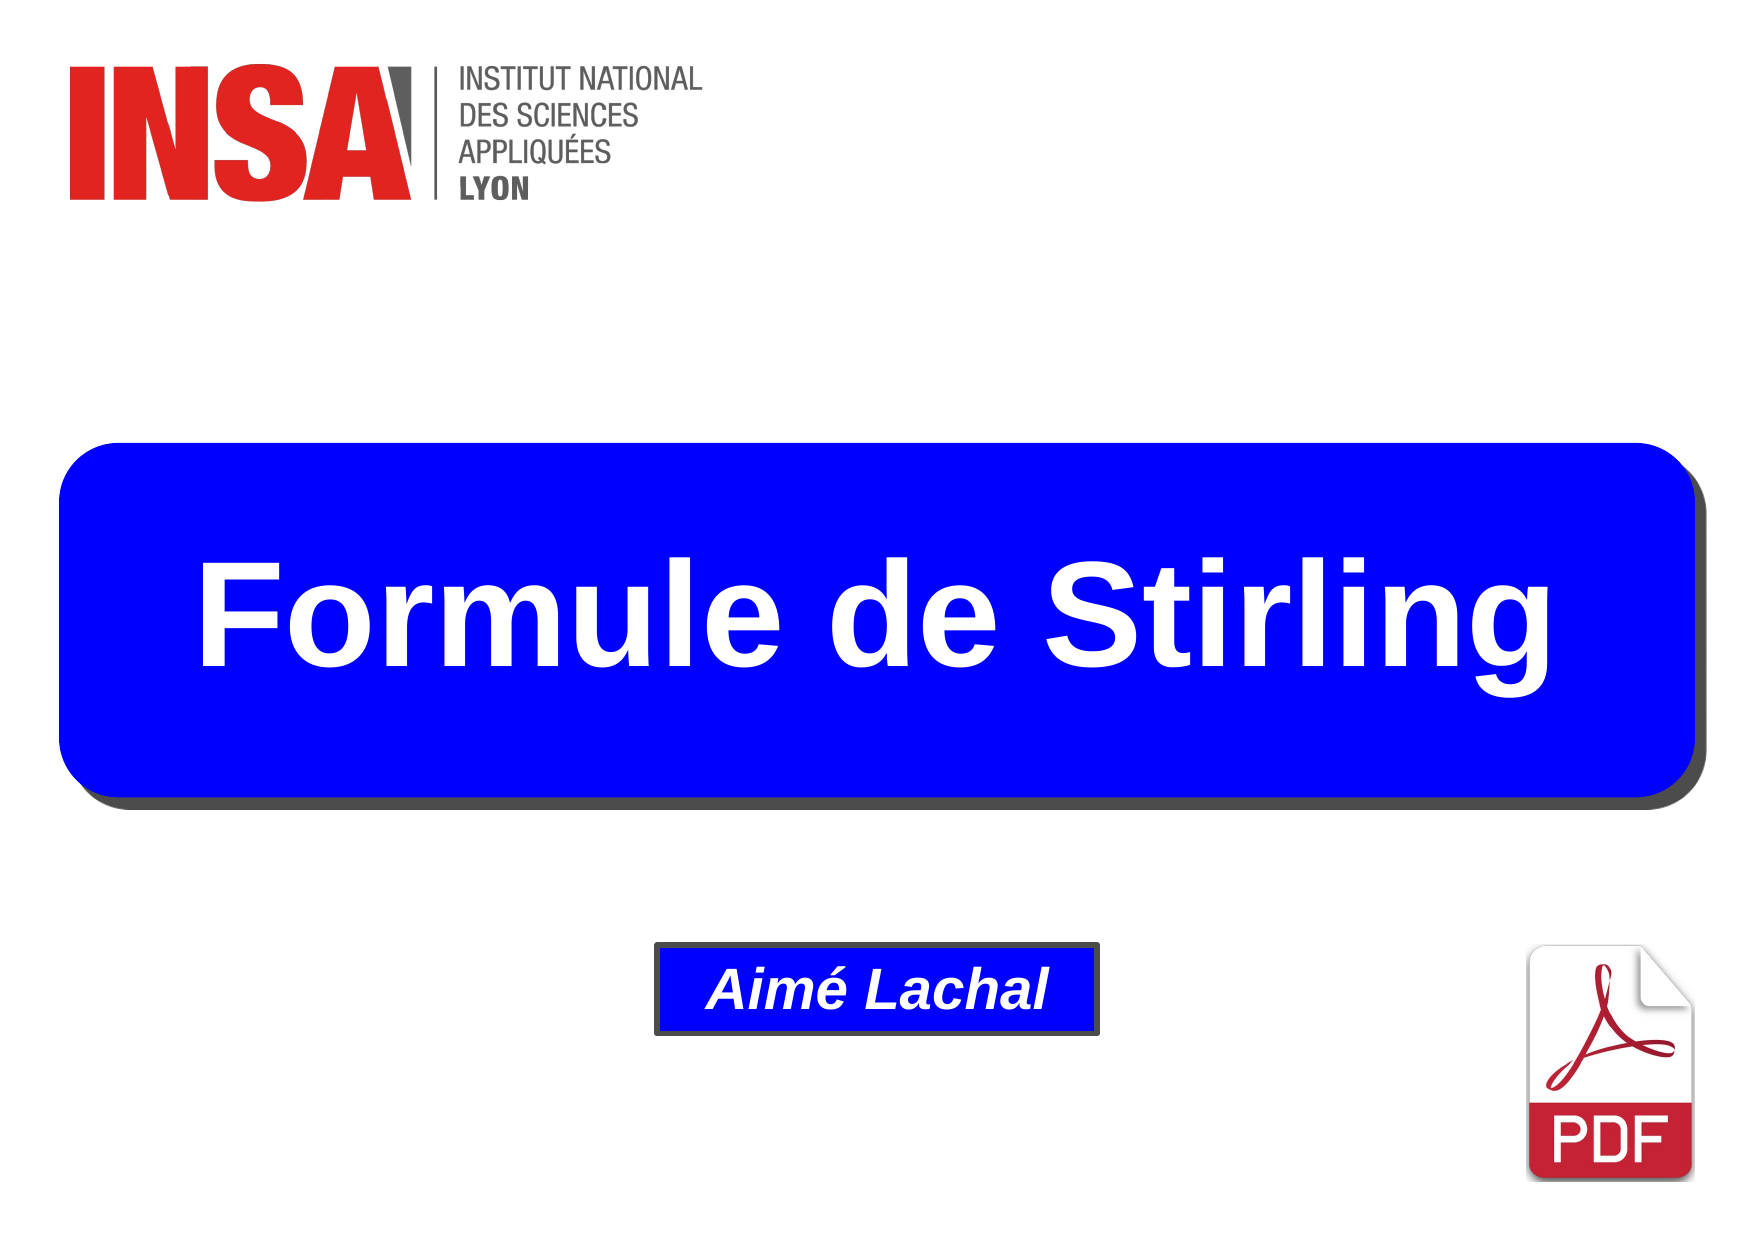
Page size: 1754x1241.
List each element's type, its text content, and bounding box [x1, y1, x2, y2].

title Aimé Lachal [657, 944, 1098, 1034]
picture [59, 58, 713, 207]
picture [1526, 944, 1695, 1182]
text_box Formule de Stirling [59, 442, 1695, 798]
